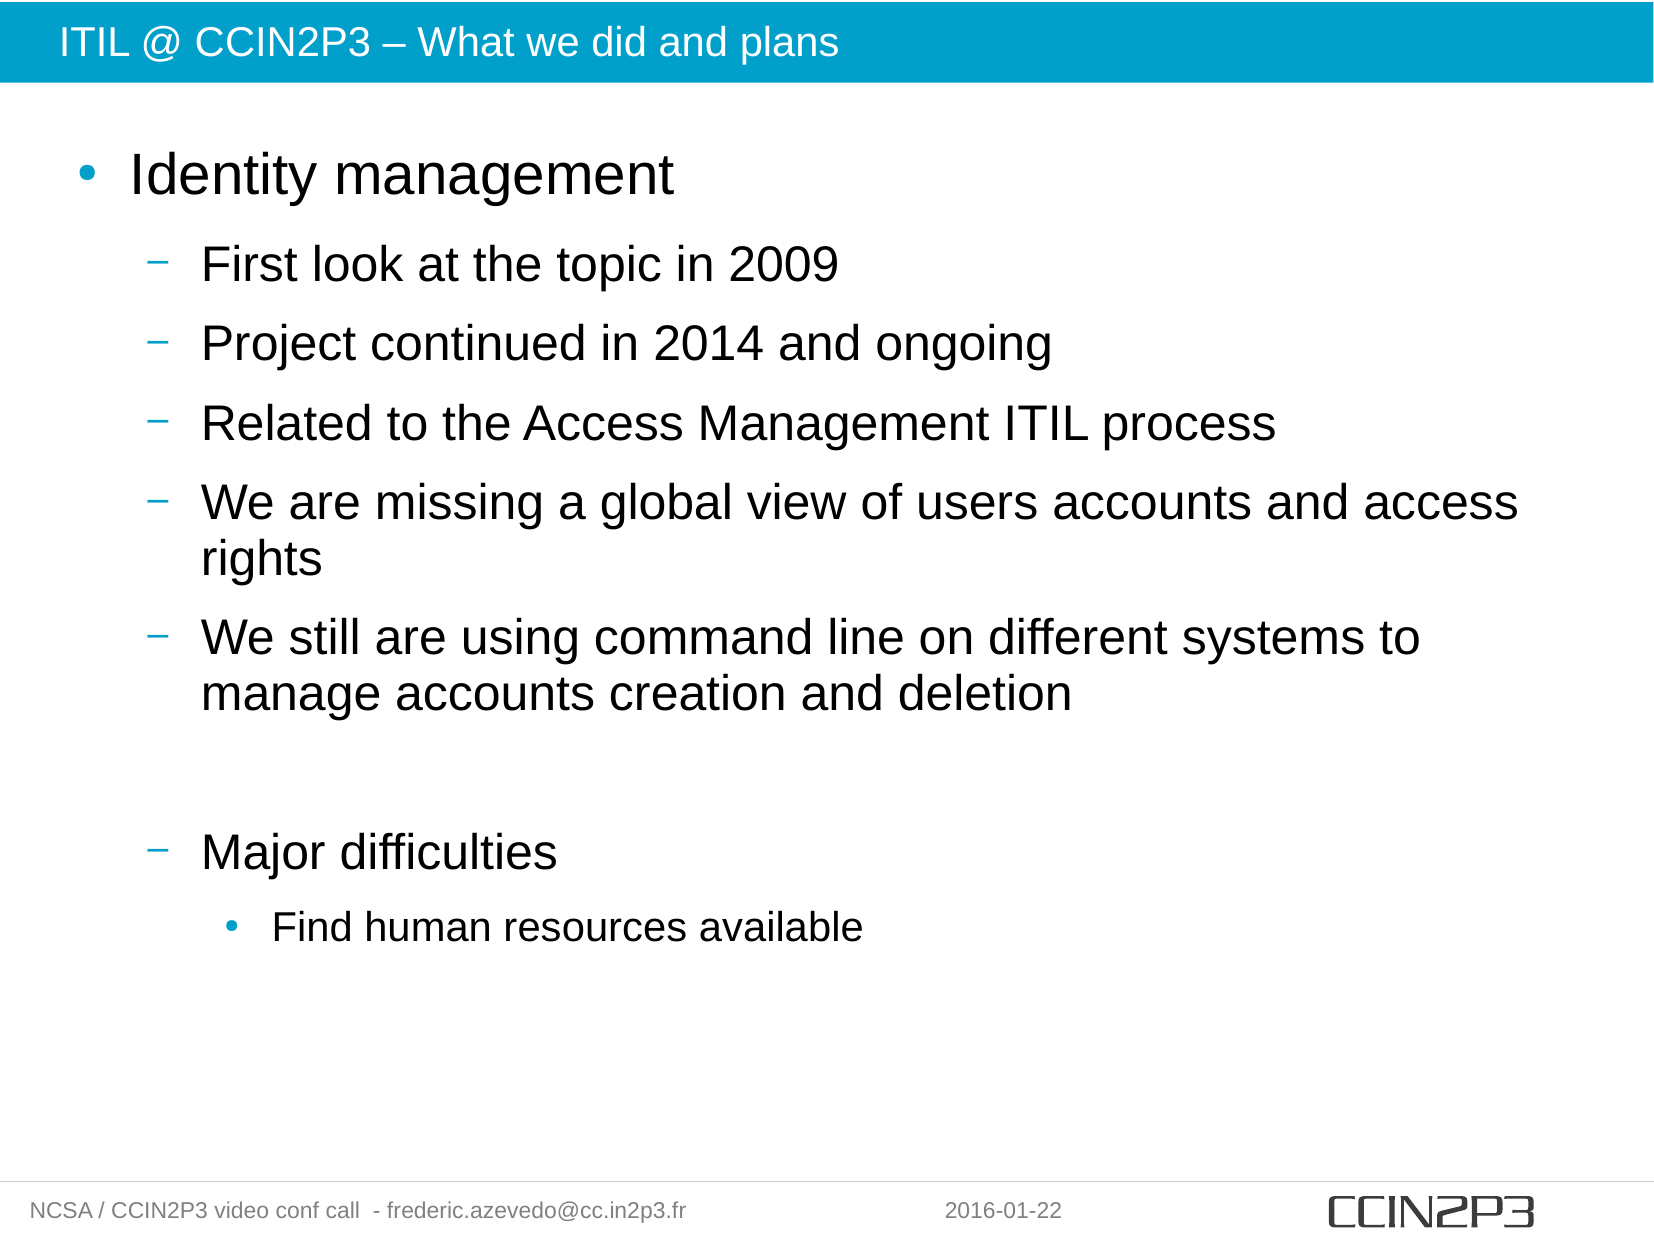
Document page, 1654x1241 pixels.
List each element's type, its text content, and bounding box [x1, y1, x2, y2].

title ITIL @ CCIN2P3 – What we did and plans [0, 2, 1654, 83]
list Identity management First look at the topic in 2009 Project continued in 2014 and ongoing Related to the Access Management ITIL process We are missing a global view of users accounts and access rights We still are using command line on different systems to manage accounts creation and deletion Major difficulties Find human resources available [59, 141, 1607, 1134]
